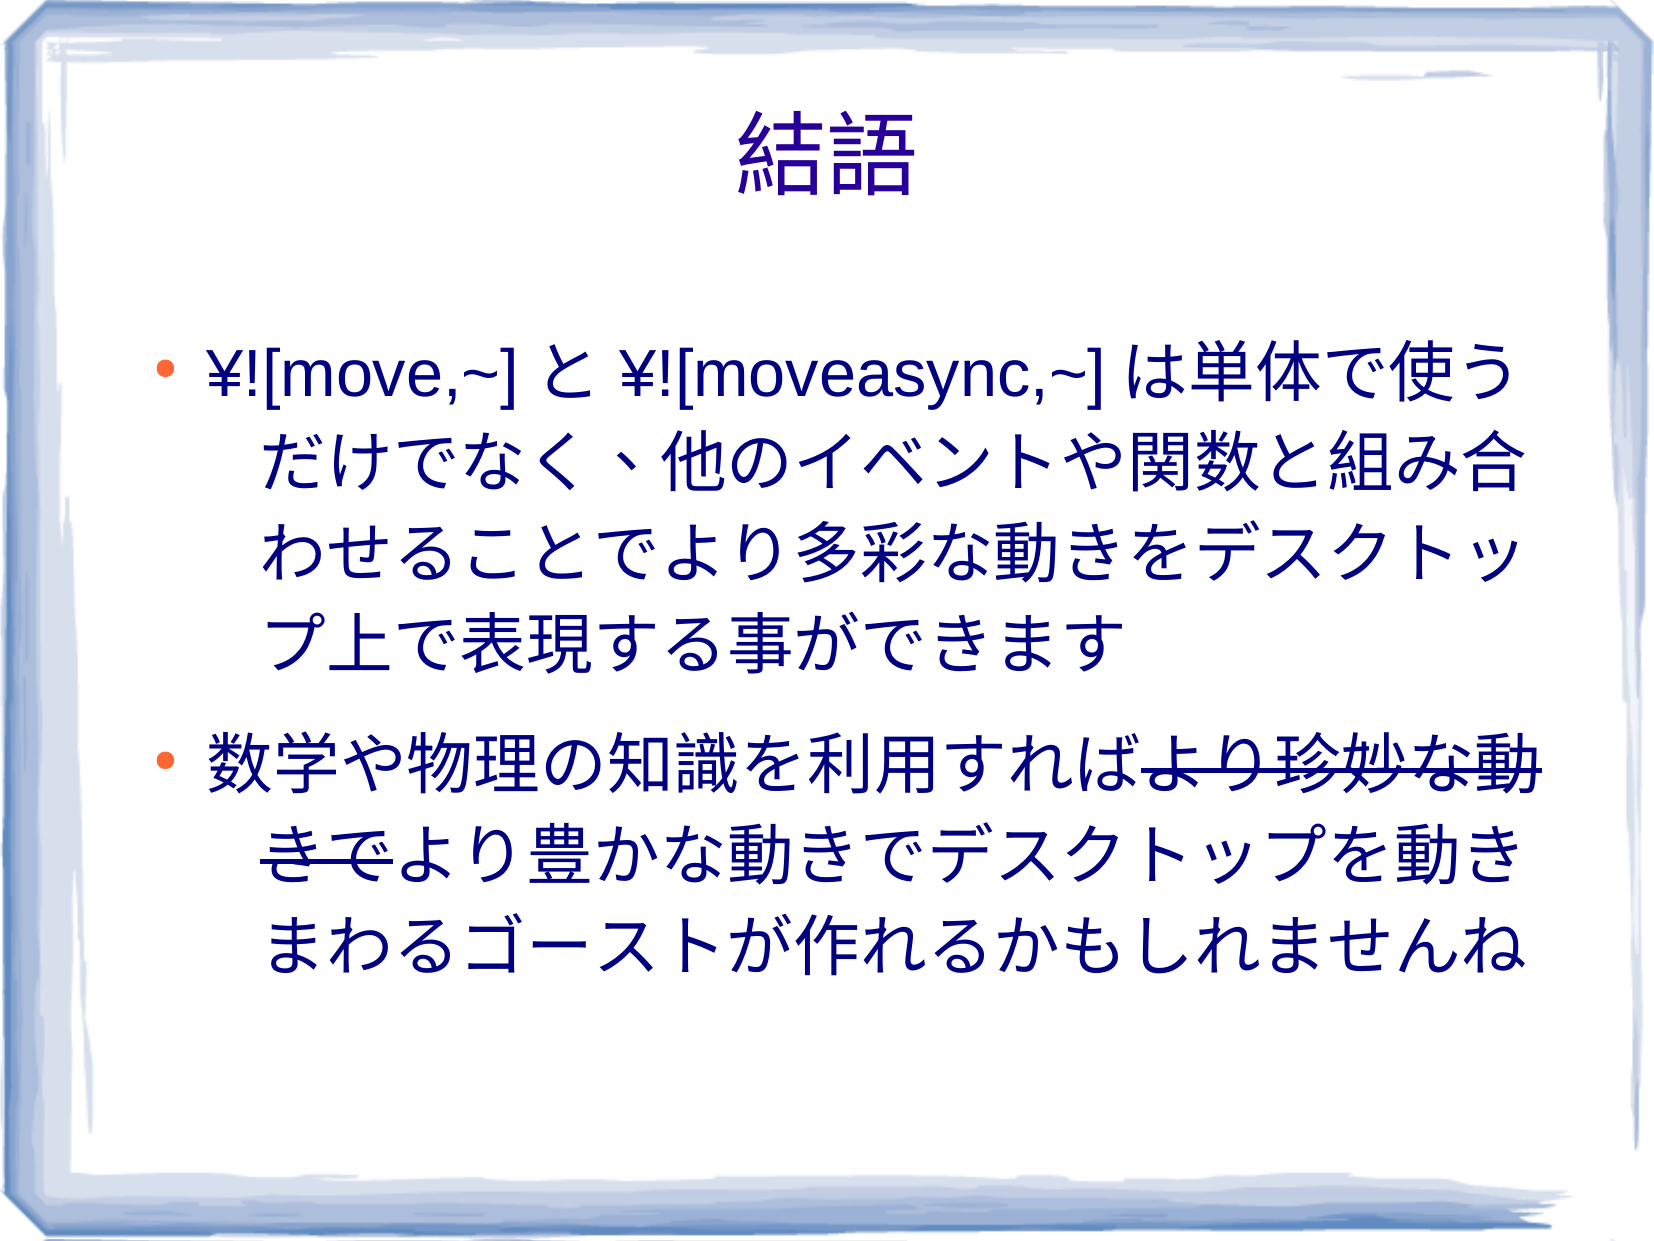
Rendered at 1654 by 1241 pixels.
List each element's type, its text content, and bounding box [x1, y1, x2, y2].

picture [0, 0, 1654, 1241]
list ¥![move,~]と¥![moveasync,~]は単体で使うだけでなく、他のイベントや関数と組み合わせることでより多彩な動きをデスクトップ上で表現する事ができます 数学や物理の知識を利用すればより珍妙な動きでより豊かな動きでデスクトップを動きまわるゴーストが作れるかもしれませんね [118, 324, 1571, 1144]
title 結語 [82, 49, 1571, 257]
